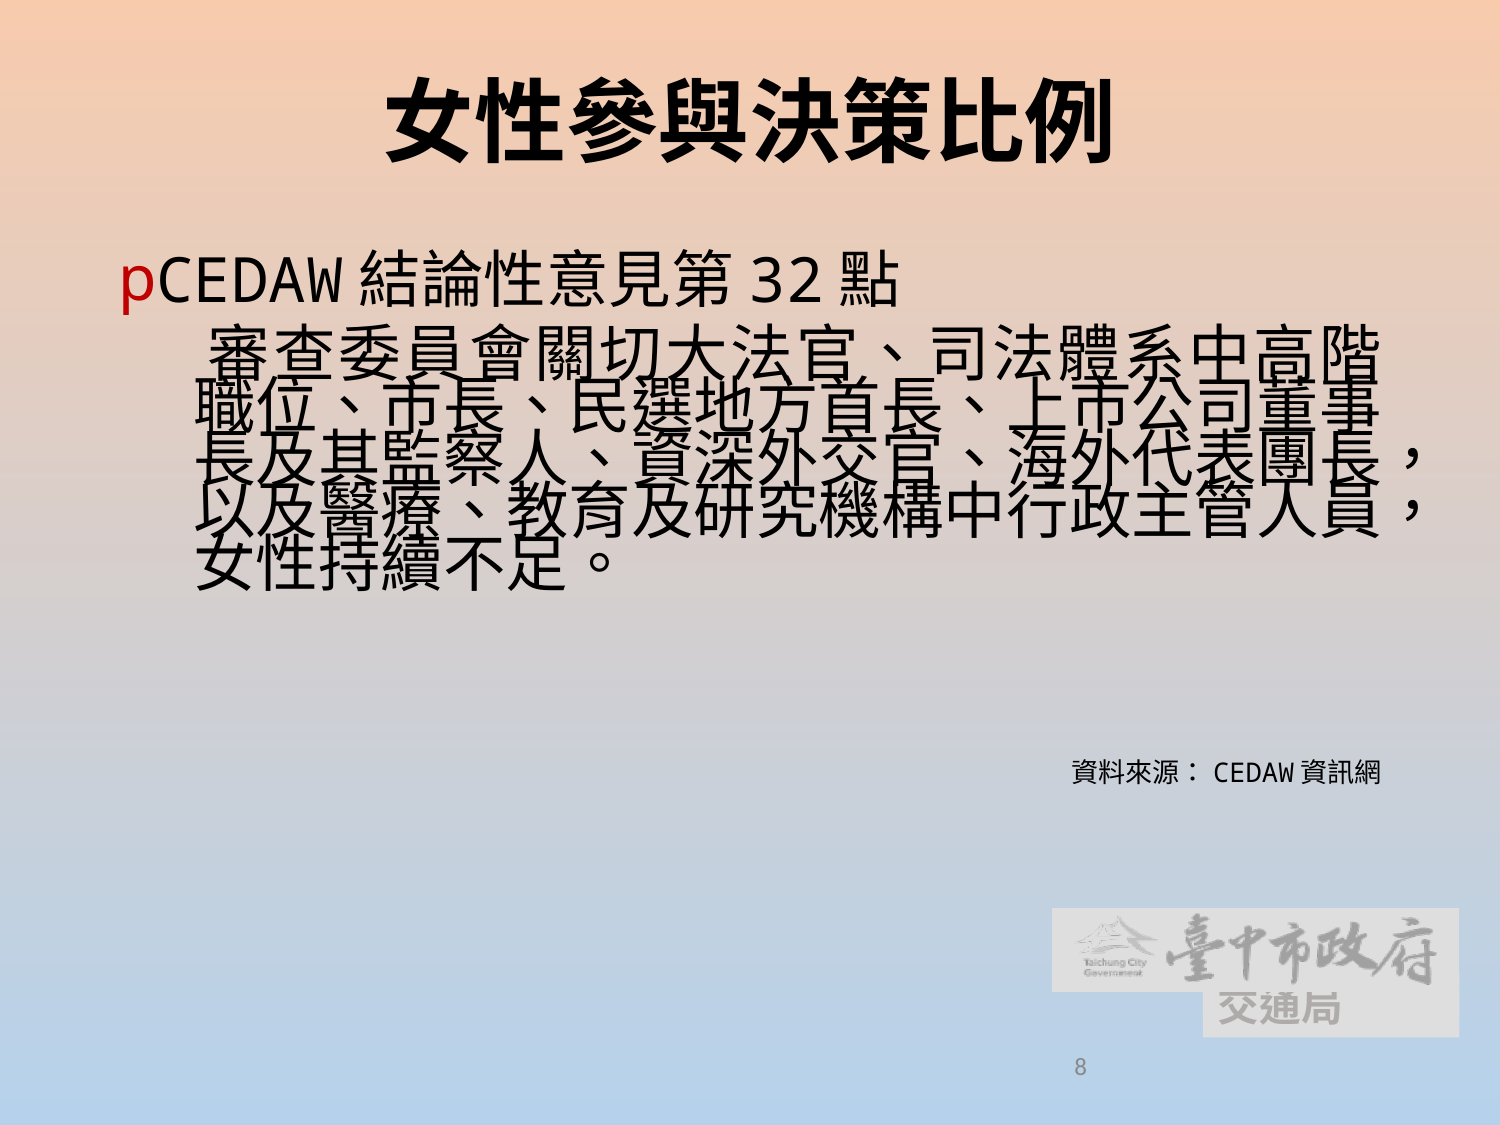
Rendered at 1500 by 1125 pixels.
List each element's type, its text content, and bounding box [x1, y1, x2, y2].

title 女性參與決策比例 [103, 16, 1397, 235]
list CEDAW結論性意見第32點 審查委員會關切大法官、司法體系中高階職位、市長、民選地方首長、上市公司董事長及其監察人、資深外交官、海外代表團長，以及醫療、教育及研究機構中行政主管人員，女性持續不足。 資料來源：CEDAW資訊網 [103, 253, 1397, 826]
text_box 8 [1059, 1042, 1397, 1087]
